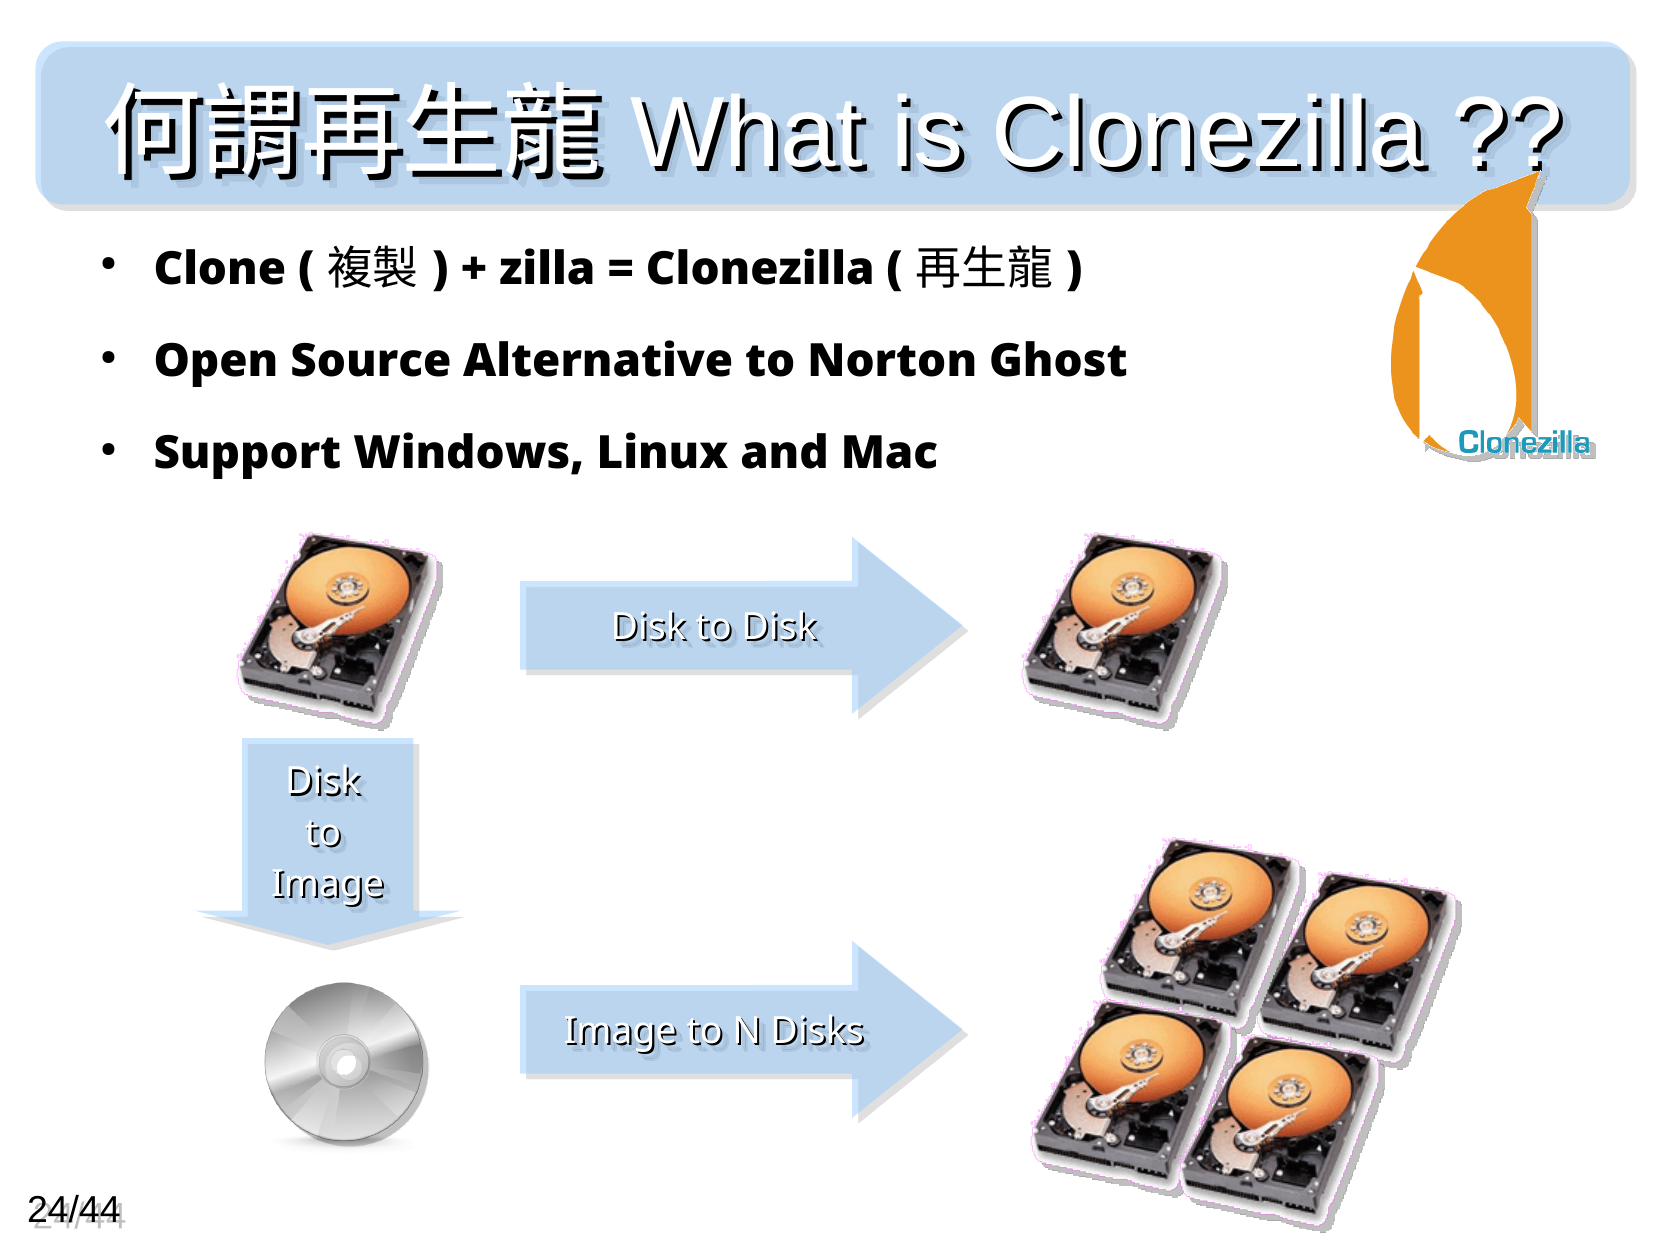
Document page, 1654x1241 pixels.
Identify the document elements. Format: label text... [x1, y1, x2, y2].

picture [1009, 515, 1231, 736]
picture [1018, 820, 1465, 1238]
list Clone (複製) + zilla = Clonezilla (再生龍) Open Source Alternative to Norton Ghost Support Windows, Linux and Mac [82, 231, 1571, 502]
text_box 16/44 [0, 1181, 148, 1239]
picture [224, 515, 446, 736]
text_box Image to N Disks [520, 940, 963, 1118]
text_box Disk to Disk [520, 536, 963, 714]
text_box 何謂再生龍What is Clonezilla ?? [35, 41, 1630, 205]
picture [253, 974, 431, 1152]
text_box Disk to Image [194, 738, 461, 945]
chart [1358, 159, 1606, 469]
